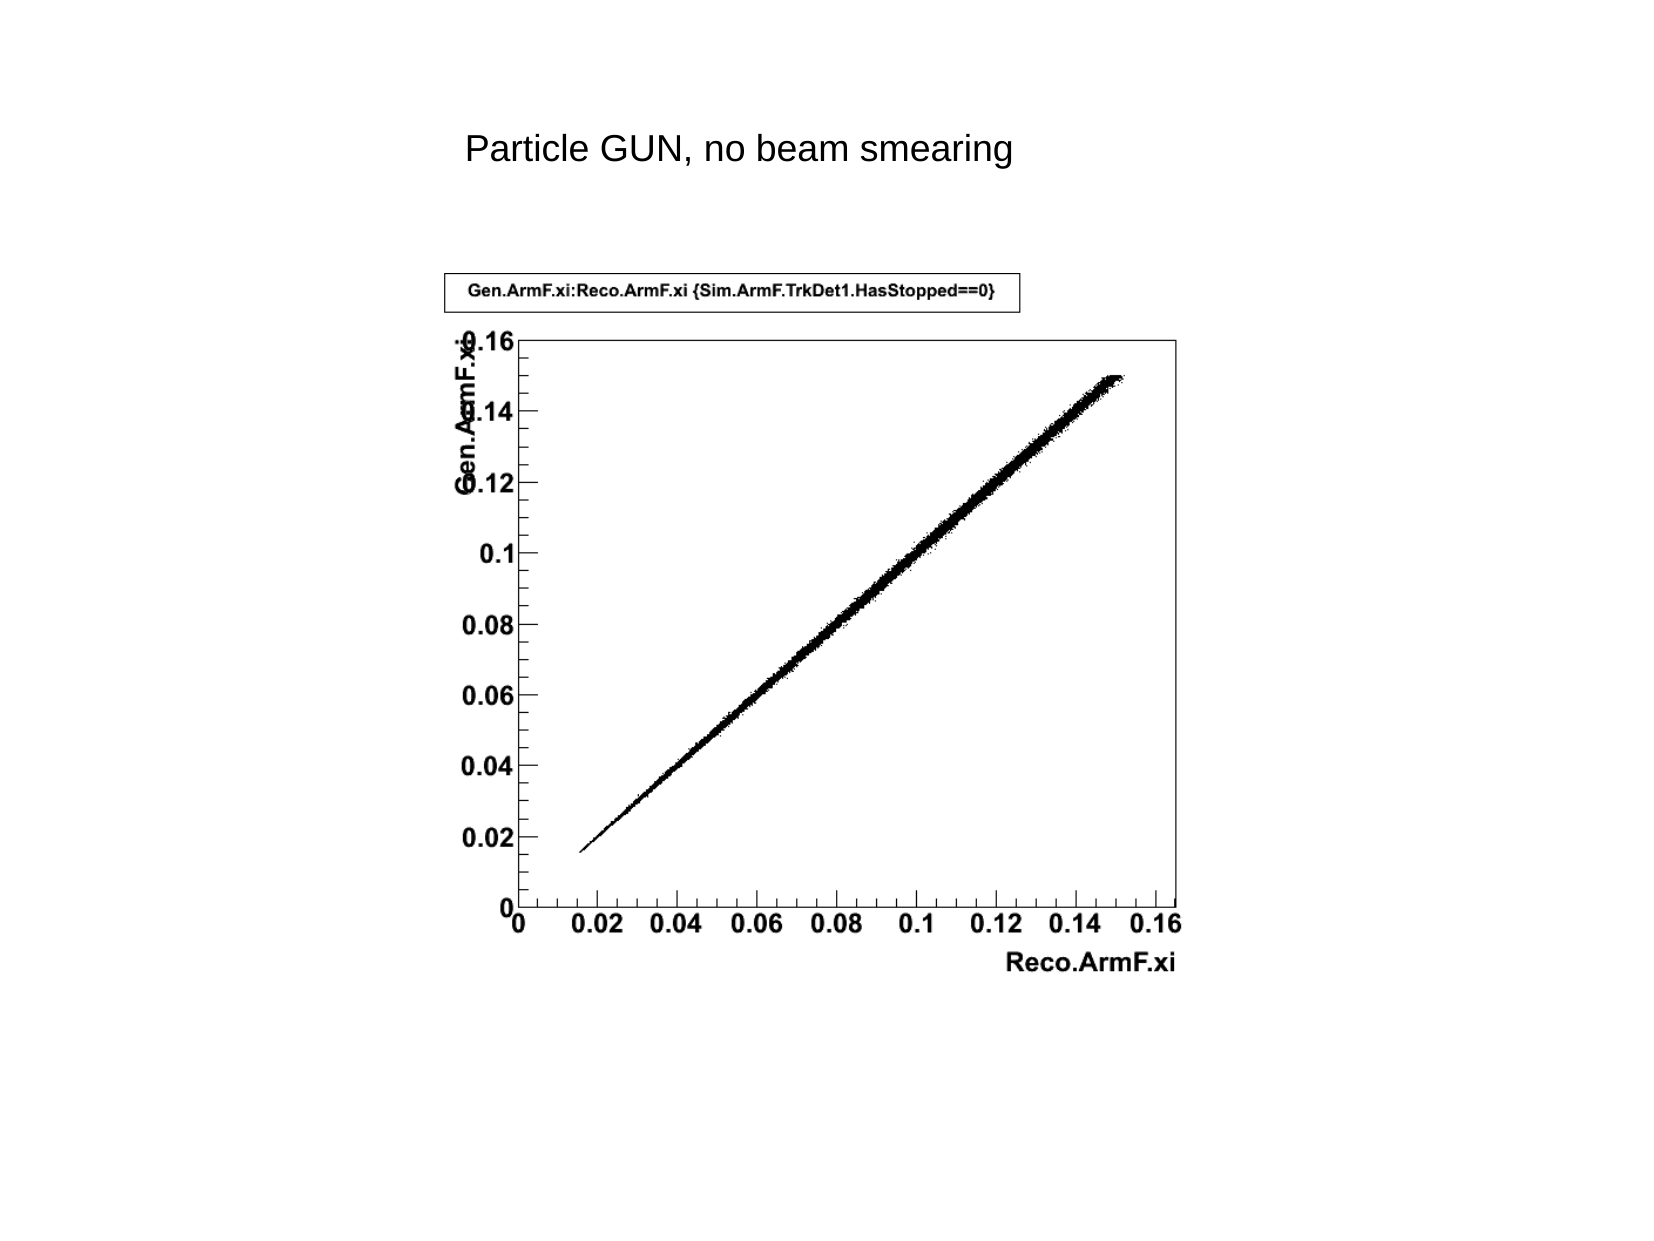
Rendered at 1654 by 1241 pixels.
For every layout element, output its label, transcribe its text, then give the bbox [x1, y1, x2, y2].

text_box Particle GUN, no beam smearing [450, 120, 1291, 177]
picture [443, 273, 1227, 976]
